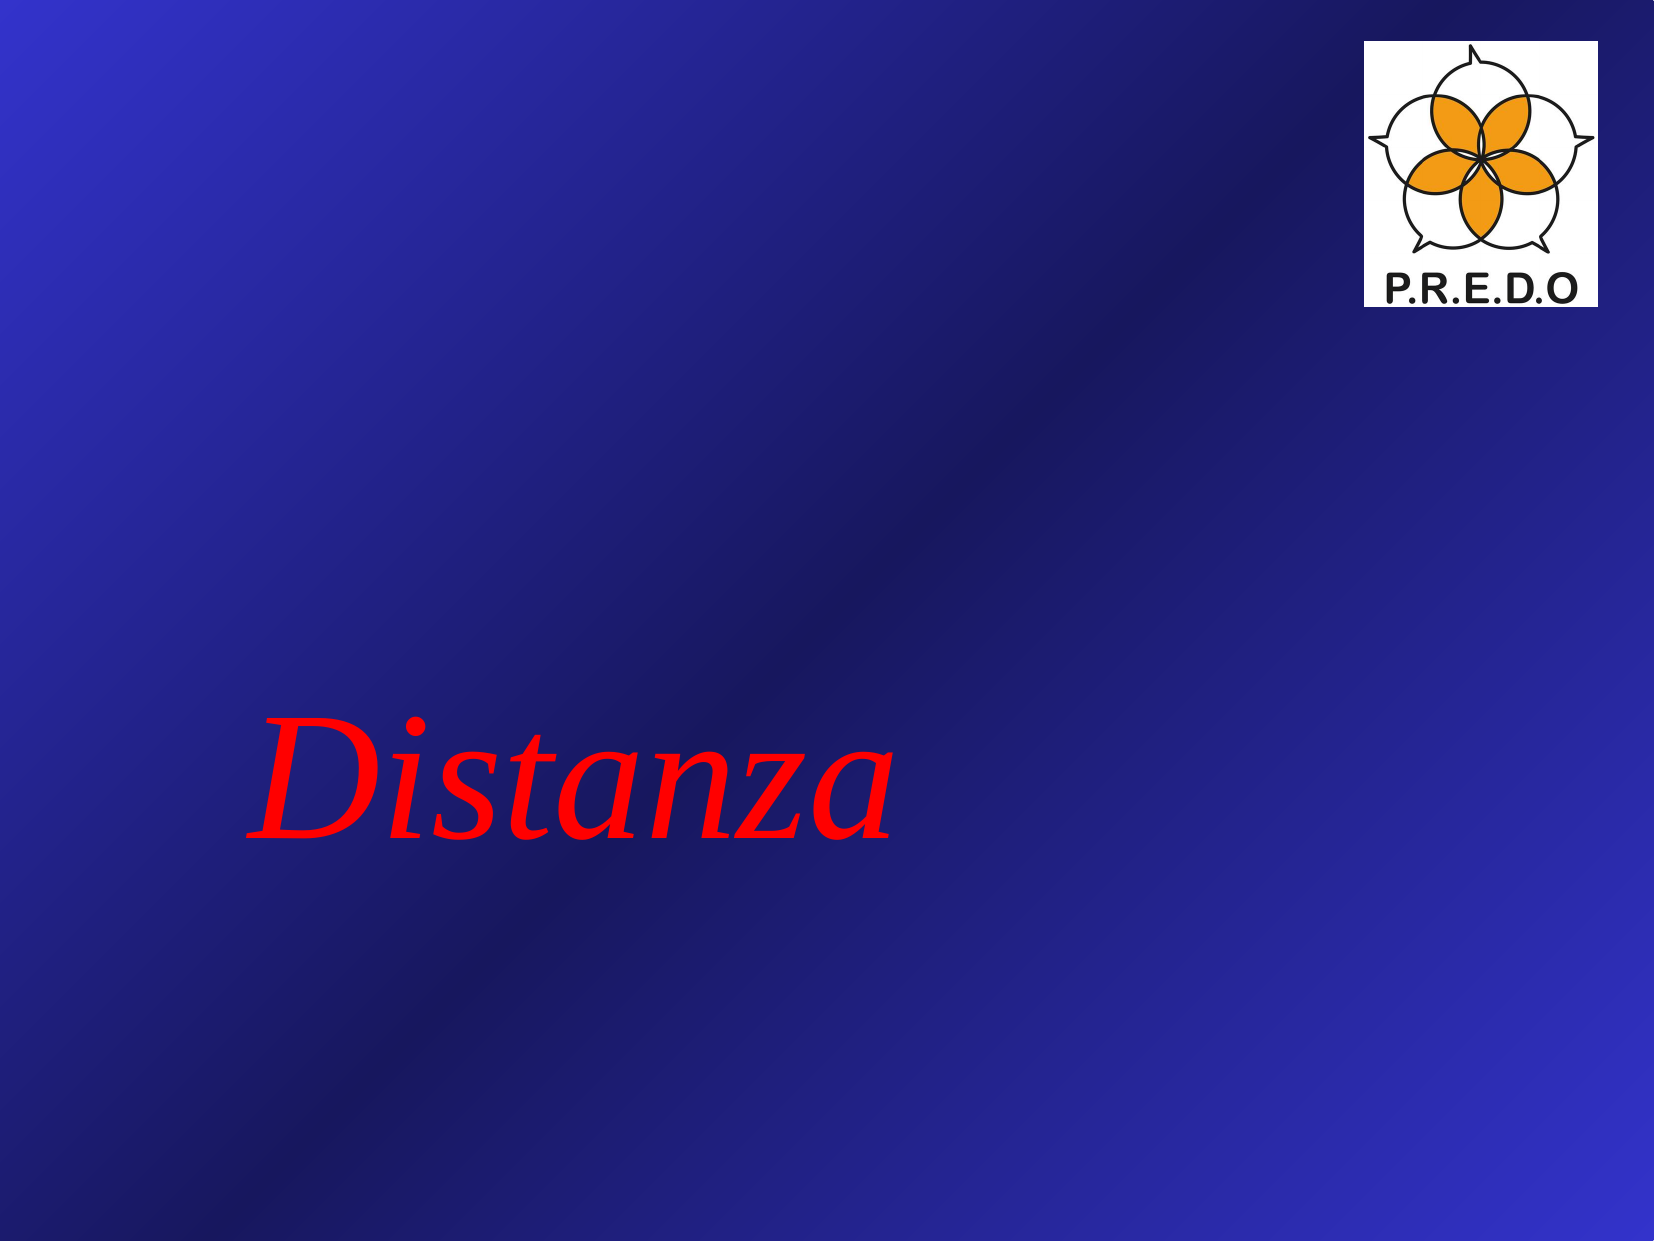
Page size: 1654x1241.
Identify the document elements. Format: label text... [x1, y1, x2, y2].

picture [1364, 41, 1598, 307]
text_box Distanza [233, 668, 916, 886]
